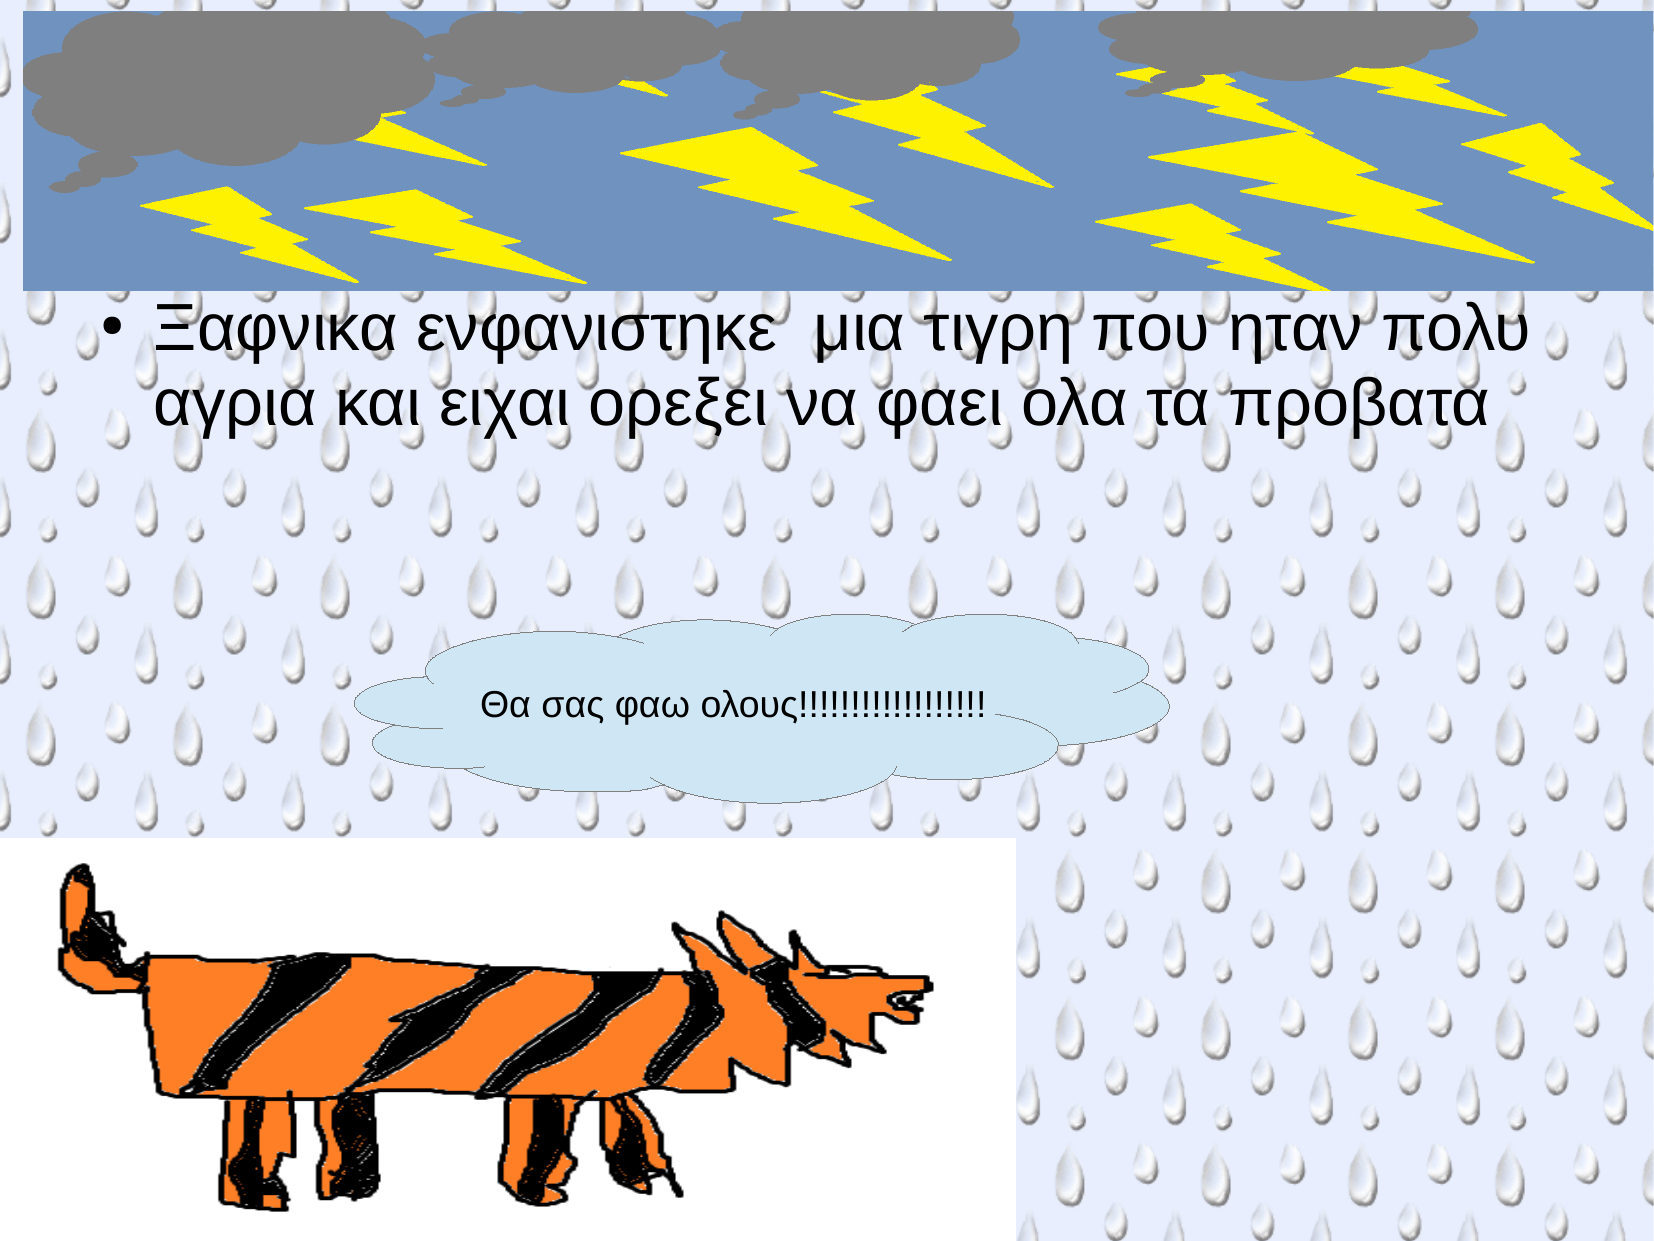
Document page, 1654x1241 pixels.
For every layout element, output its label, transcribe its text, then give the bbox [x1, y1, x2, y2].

text_box Θα σας φαω ολους!!!!!!!!!!!!!!!!!! [354, 614, 1170, 804]
list Ξαφνικα ενφανιστηκε μια τιγρη που ηταν πολυ αγρια και ειχαι ορεξει να φαει ολα τα προβατα [82, 291, 1538, 1010]
picture [0, 0, 1654, 1241]
